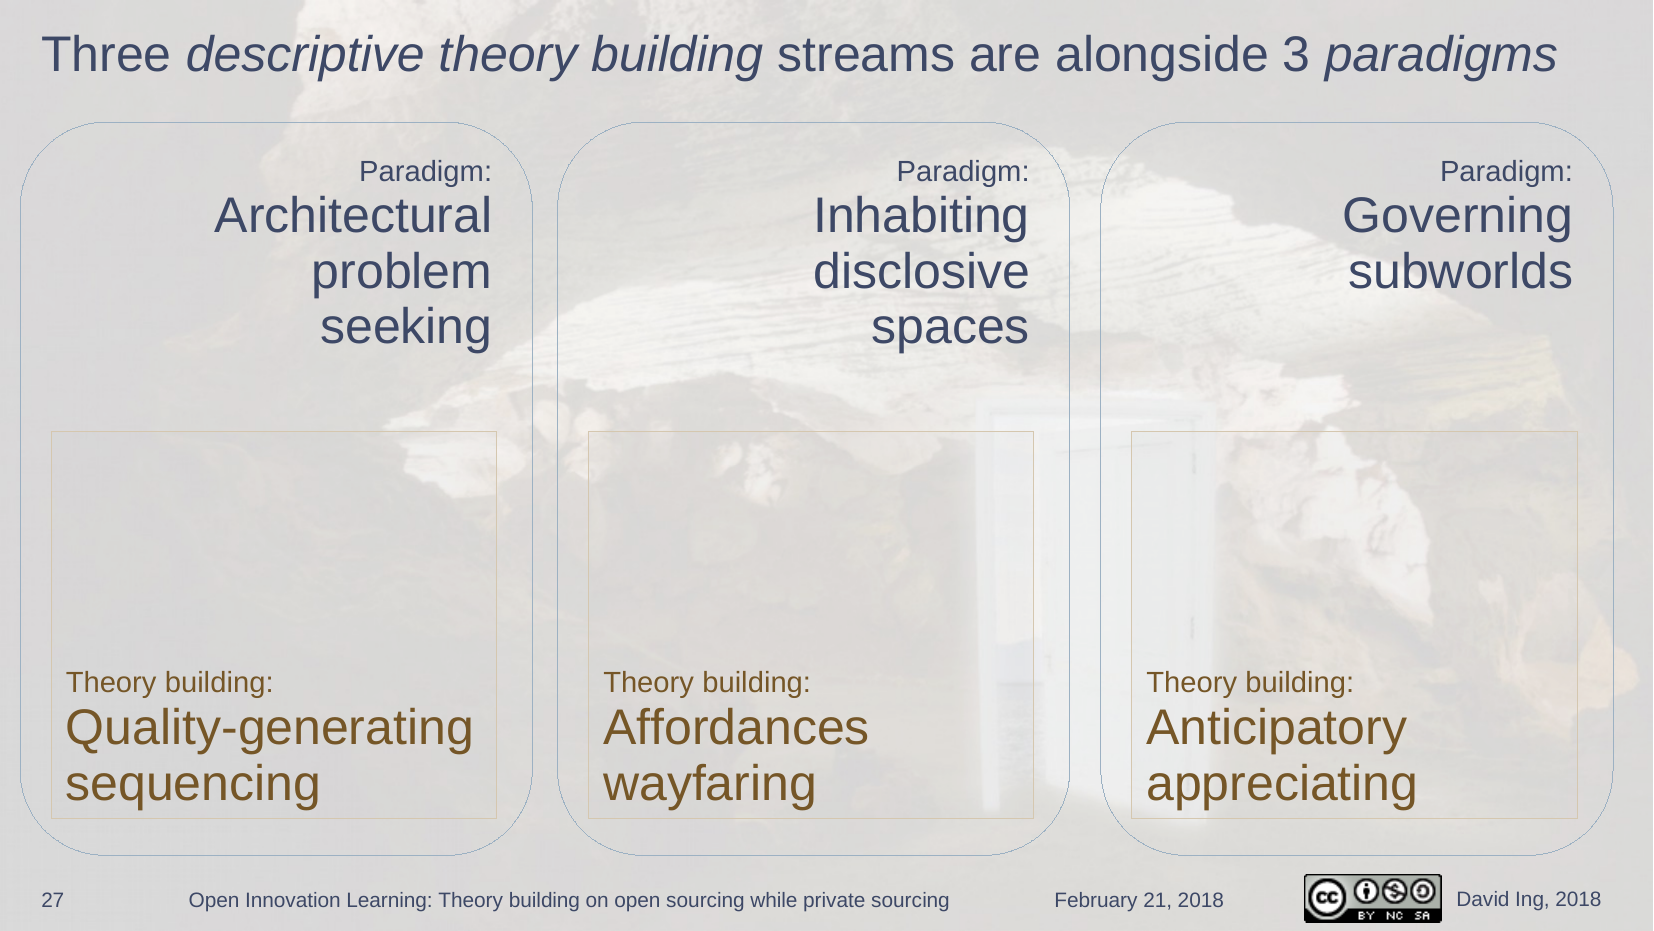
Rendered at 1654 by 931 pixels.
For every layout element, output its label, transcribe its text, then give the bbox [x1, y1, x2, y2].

text_box Theory building: Quality-generating sequencing [51, 431, 497, 819]
table_cell 4. [0, 0, 1653, 931]
title Three descriptive theory building streams are alongside 3 paradigms [41, 30, 1613, 126]
text_box Theory building: Anticipatory appreciating [1131, 431, 1578, 819]
text_box Paradigm: Architectural problem seeking [20, 122, 533, 856]
picture [1304, 874, 1442, 923]
text_box Paradigm: Inhabiting disclosive spaces [557, 122, 1070, 856]
text_box Paradigm: Governing subworlds [1100, 122, 1614, 856]
text_box Theory building: Affordances wayfaring [588, 431, 1034, 819]
